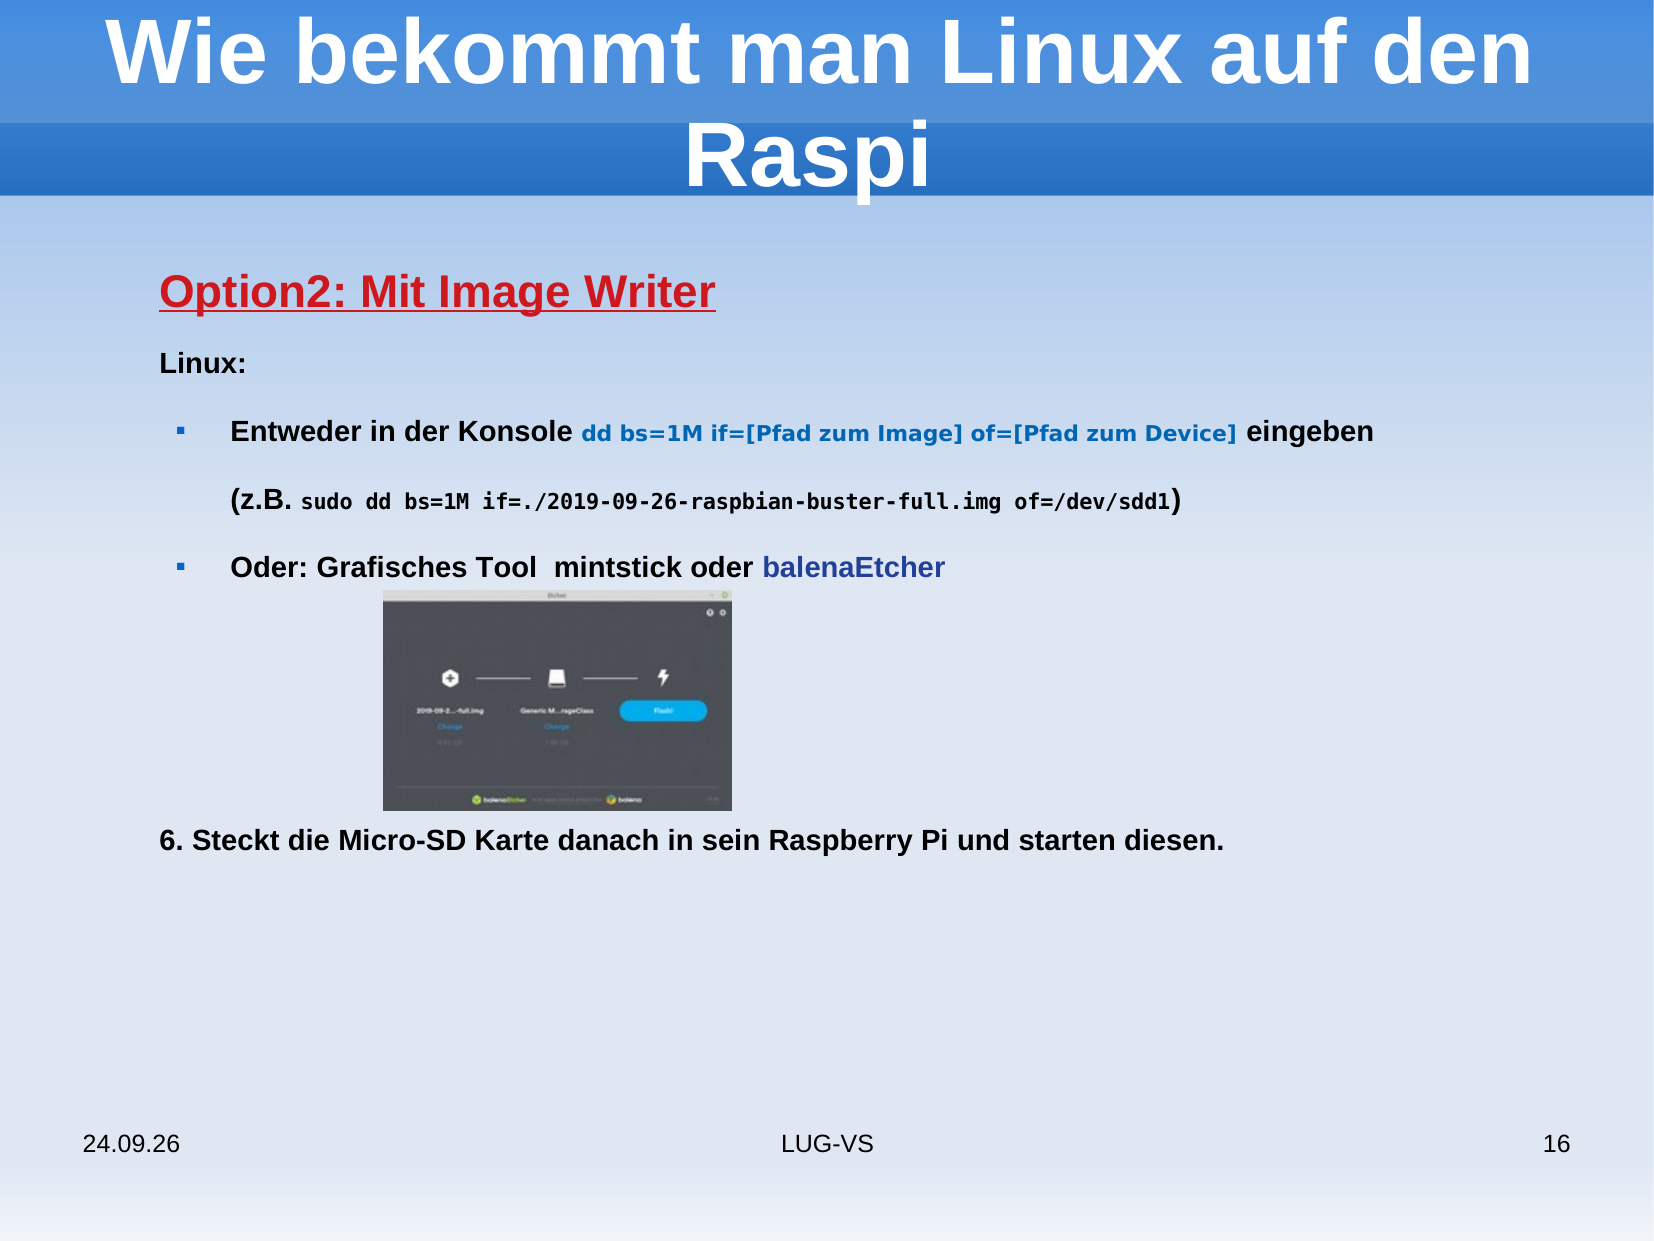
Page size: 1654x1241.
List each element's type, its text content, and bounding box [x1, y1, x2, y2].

list Option2: Mit Image Writer Linux: Entweder in der Konsole dd bs=1M if=[Pfad zum Image] of=[Pfad zum Device] eingeben (z.B. sudo dd bs=1M if=./2019-09-26-raspbian-buster-full.img of=/dev/sdd1) Oder: Grafisches Tool mintstick oder balenaEtcher 6. Steckt die Micro-SD Karte danach in sein Raspberry Pi und starten diesen. [88, 265, 1577, 1098]
title Wie bekommt man Linux auf den Raspi [76, 0, 1565, 208]
picture [0, 0, 1654, 1241]
